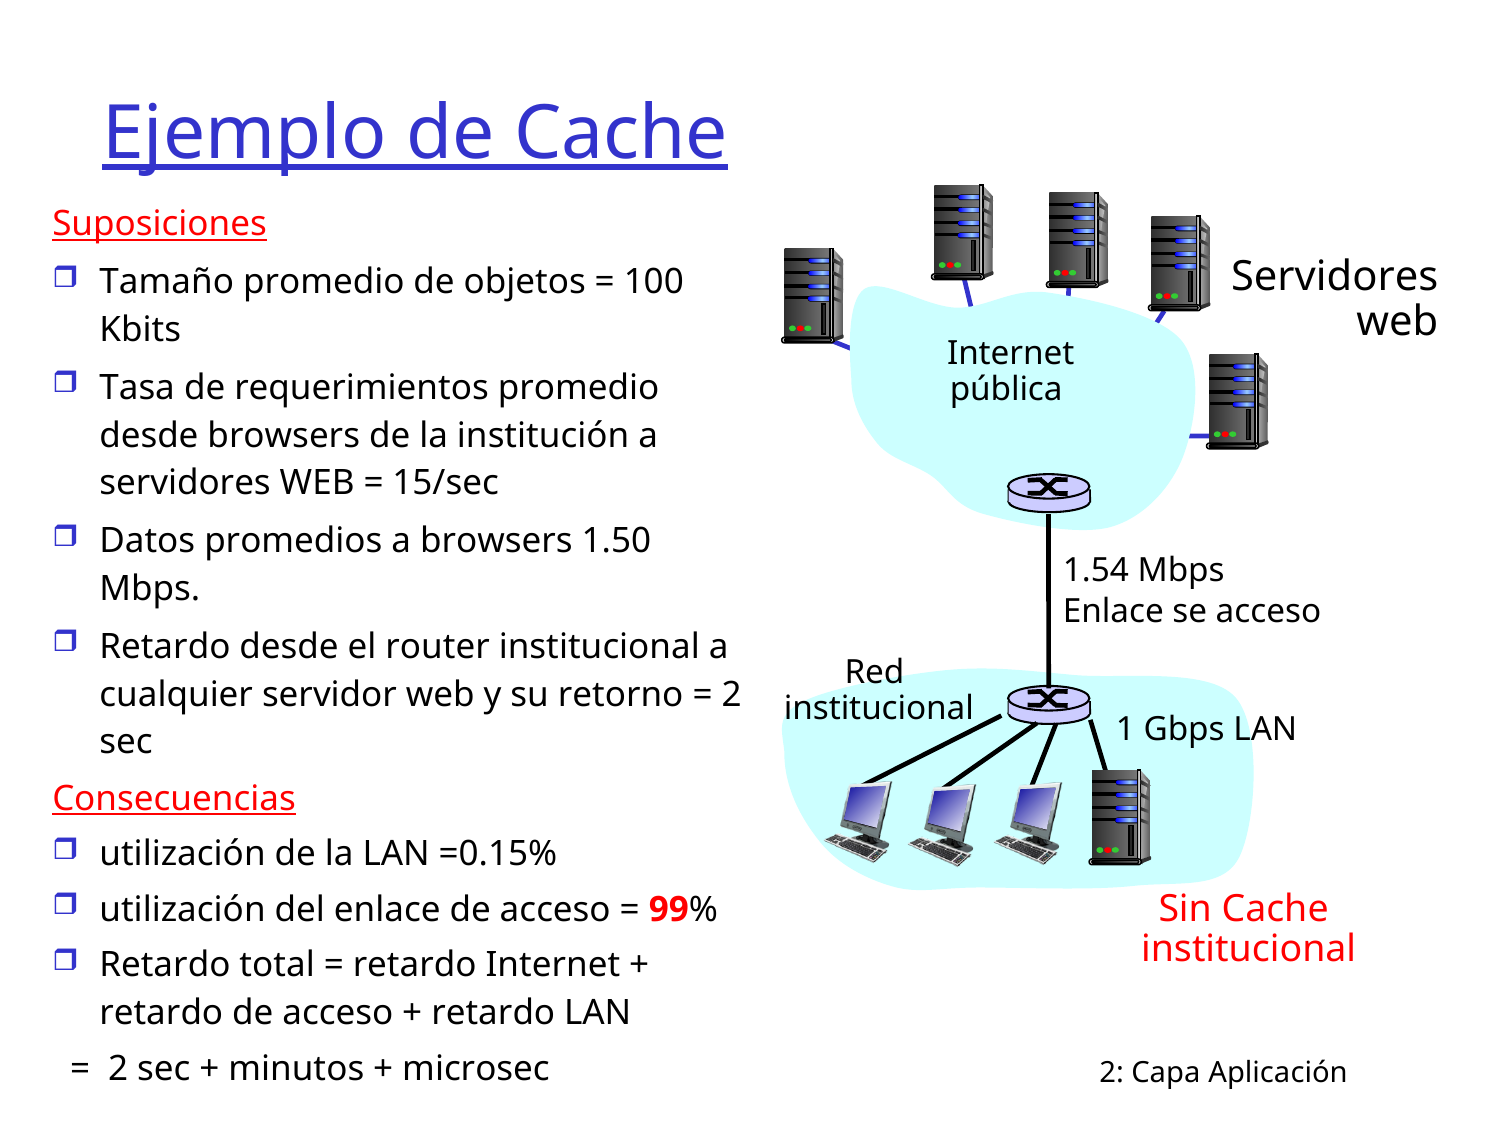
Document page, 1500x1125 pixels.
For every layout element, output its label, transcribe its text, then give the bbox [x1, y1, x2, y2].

title Ejemplo de Cache [87, 37, 1363, 225]
text_box Red institucional [769, 647, 990, 735]
text_box [849, 286, 1196, 531]
text_box [1013, 787, 1056, 830]
text_box [844, 785, 886, 828]
text_box [1206, 354, 1269, 449]
text_box [782, 735, 955, 824]
text_box 1 Gbps LAN [1100, 704, 1313, 756]
text_box [927, 789, 970, 832]
text_box [851, 668, 1254, 891]
picture [807, 777, 1064, 873]
text_box [781, 248, 844, 343]
text_box Internet pública [923, 327, 1090, 416]
text_box 1.54 Mbps Enlace se acceso [1047, 545, 1337, 637]
text_box [931, 185, 994, 280]
text_box Sin Cache institucional [1126, 881, 1372, 978]
text_box [1046, 192, 1109, 288]
list Suposiciones Tamaño promedio de objetos = 100 Kbits Tasa de requerimientos promedio desde browsers de la institución a servidores WEB = 15/sec Datos promedios a browsers 1.50 Mbps. Retardo desde el router institucional a cualquier servidor web y su retorno = 2 sec Consecuencias utilización de la LAN =0.15% utilización del enlace de acceso = 99% Retardo total = retardo Internet + retardo de acceso + retardo LAN = 2 sec + minutos + microsec [37, 190, 769, 1102]
text_box [1148, 216, 1211, 311]
text_box Servidores web [1215, 247, 1454, 353]
